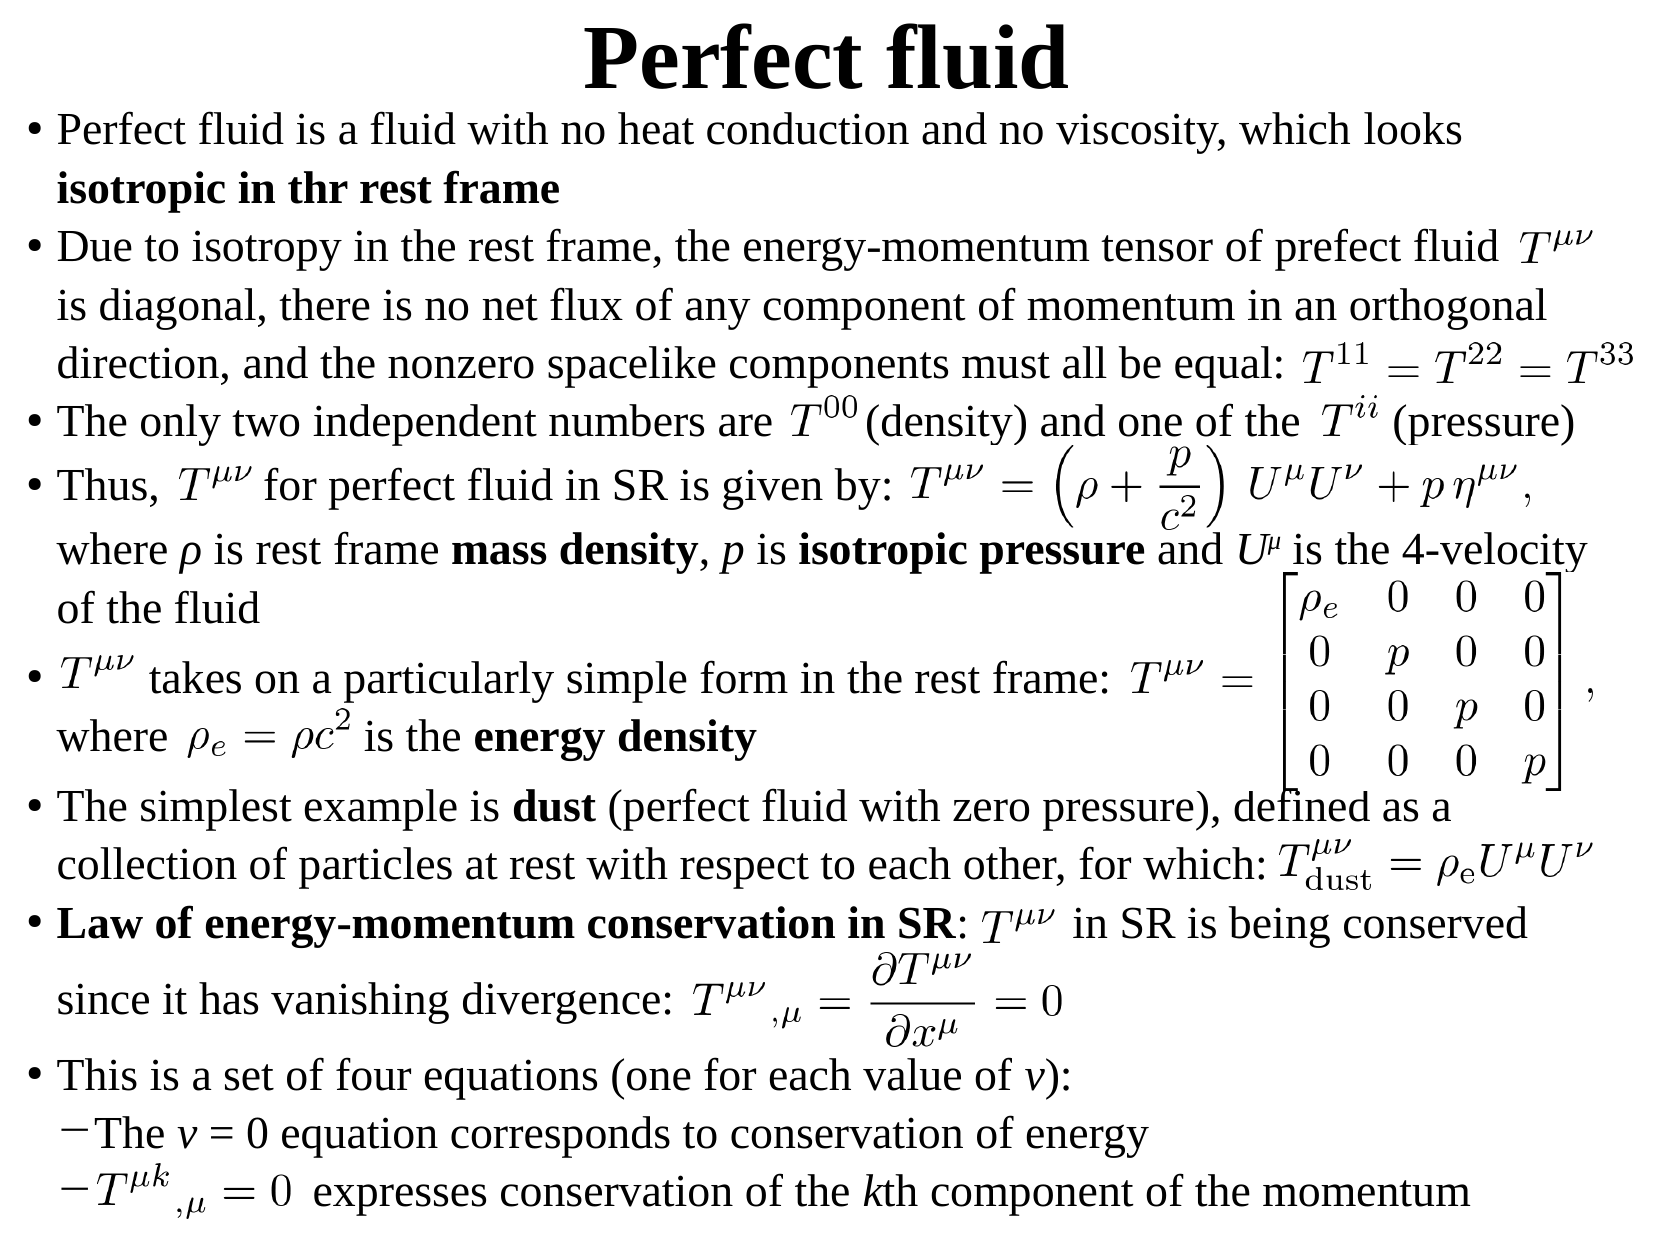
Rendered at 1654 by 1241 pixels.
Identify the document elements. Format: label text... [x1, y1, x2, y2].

picture [60, 655, 134, 688]
picture [981, 909, 1055, 943]
picture [178, 466, 252, 500]
picture [1130, 572, 1593, 791]
picture [1302, 342, 1633, 383]
picture [1519, 230, 1593, 263]
picture [910, 445, 1530, 530]
picture [1321, 395, 1378, 436]
picture [692, 951, 1062, 1047]
list Perfect fluid is a fluid with no heat conduction and no viscosity, which looks isotropic in thr rest frame Due to isotropy in the rest frame, the energy-momentum tensor of prefect fluid is diagonal, there is no net flux of any component of momentum in an orthogonal direction, and the nonzero spacelike components must all be equal: The only two independent numbers are (density) and one of the (pressure) Thus, for perfect fluid in SR is given by: where ρ is rest frame mass density, p is isotropic pressure and Uμ is the 4-velocity of the fluid takes on a particularly simple form in the rest frame: where is the energy density The simplest example is dust (perfect fluid with zero pressure), defined as a collection of particles at rest with respect to each other, for which: Law of energy-momentum conservation in SR: in SR is being conserved since it has vanishing divergence: This is a set of four equations (one for each value of ν): The ν = 0 equation corresponds to conservation of energy expresses conservation of the kth component of the momentum [26, 96, 1614, 1217]
title Perfect fluid [82, 6, 1571, 96]
picture [1278, 839, 1593, 890]
picture [187, 708, 350, 758]
picture [96, 1163, 291, 1219]
picture [790, 395, 857, 436]
